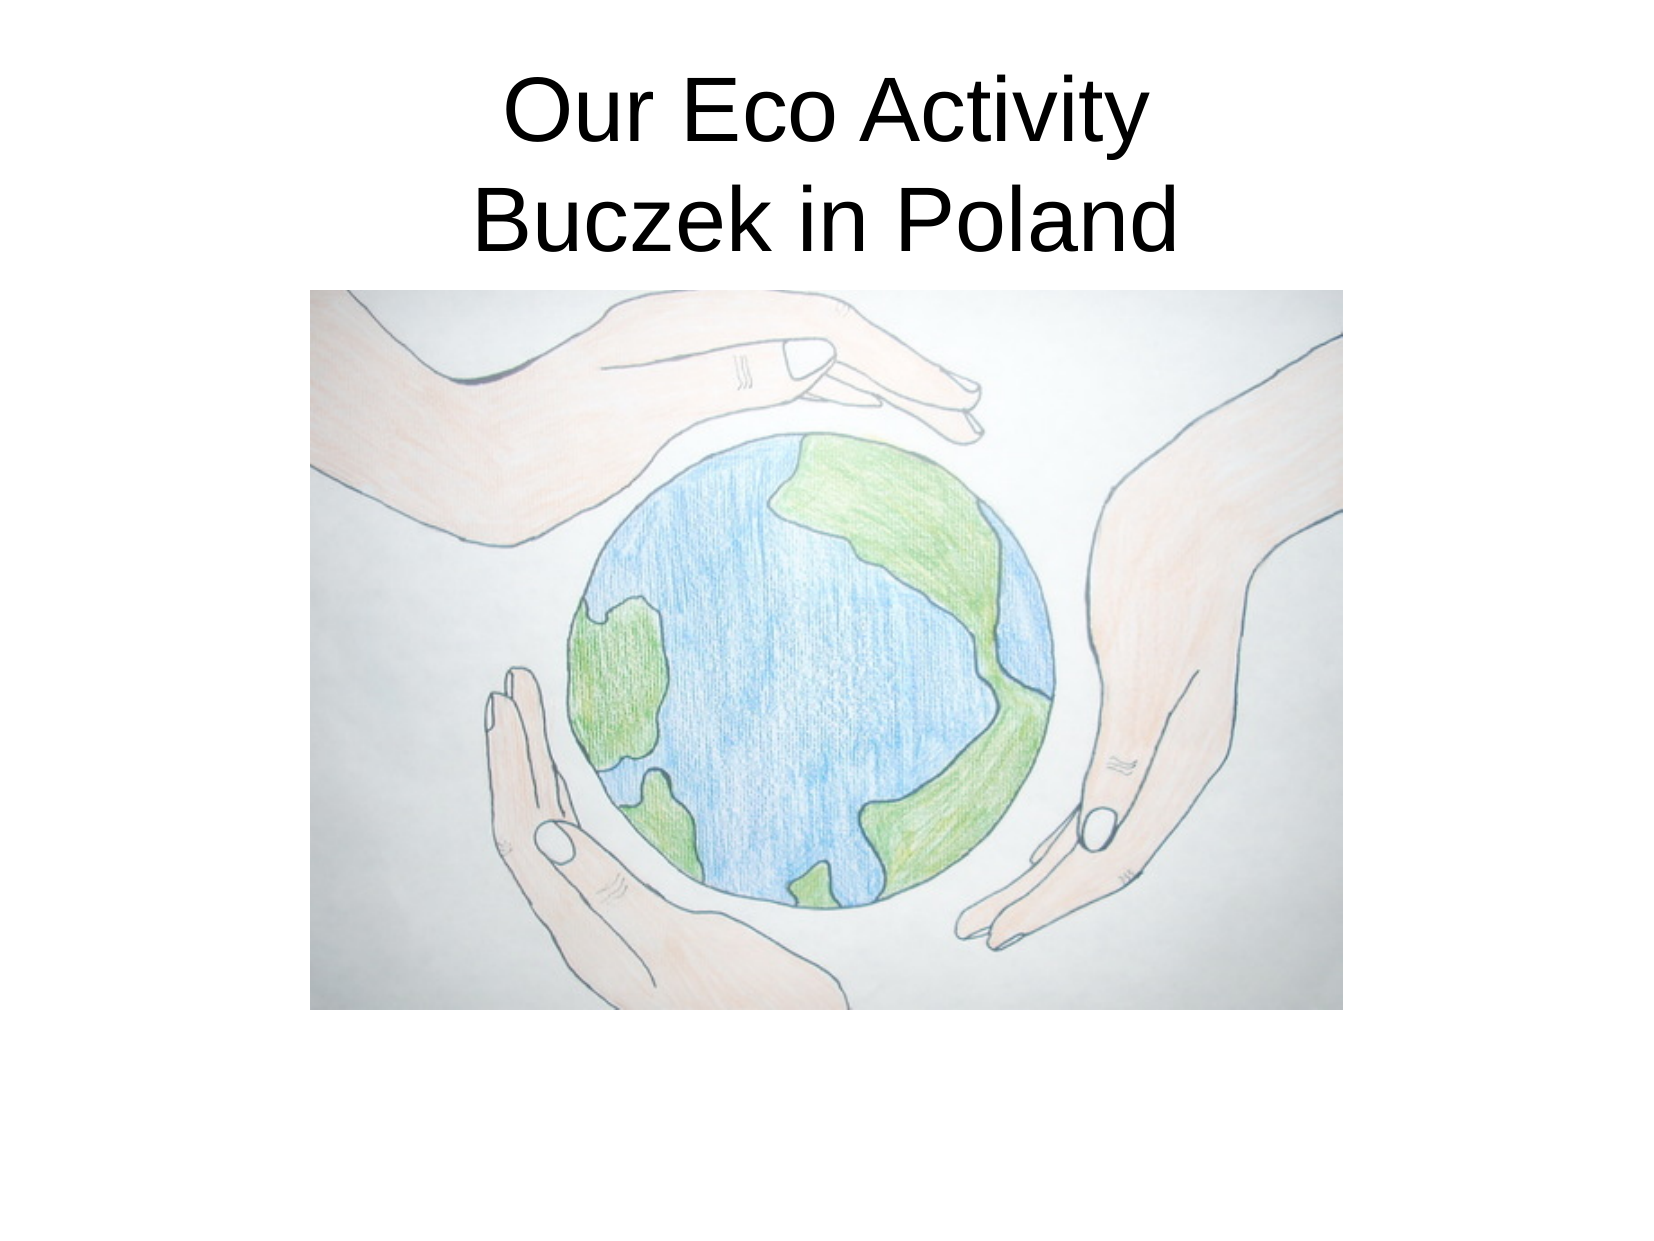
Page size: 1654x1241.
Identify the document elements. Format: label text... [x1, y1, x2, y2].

picture [310, 290, 1343, 1010]
title Our Eco Activity Buczek in Poland [82, 49, 1571, 257]
